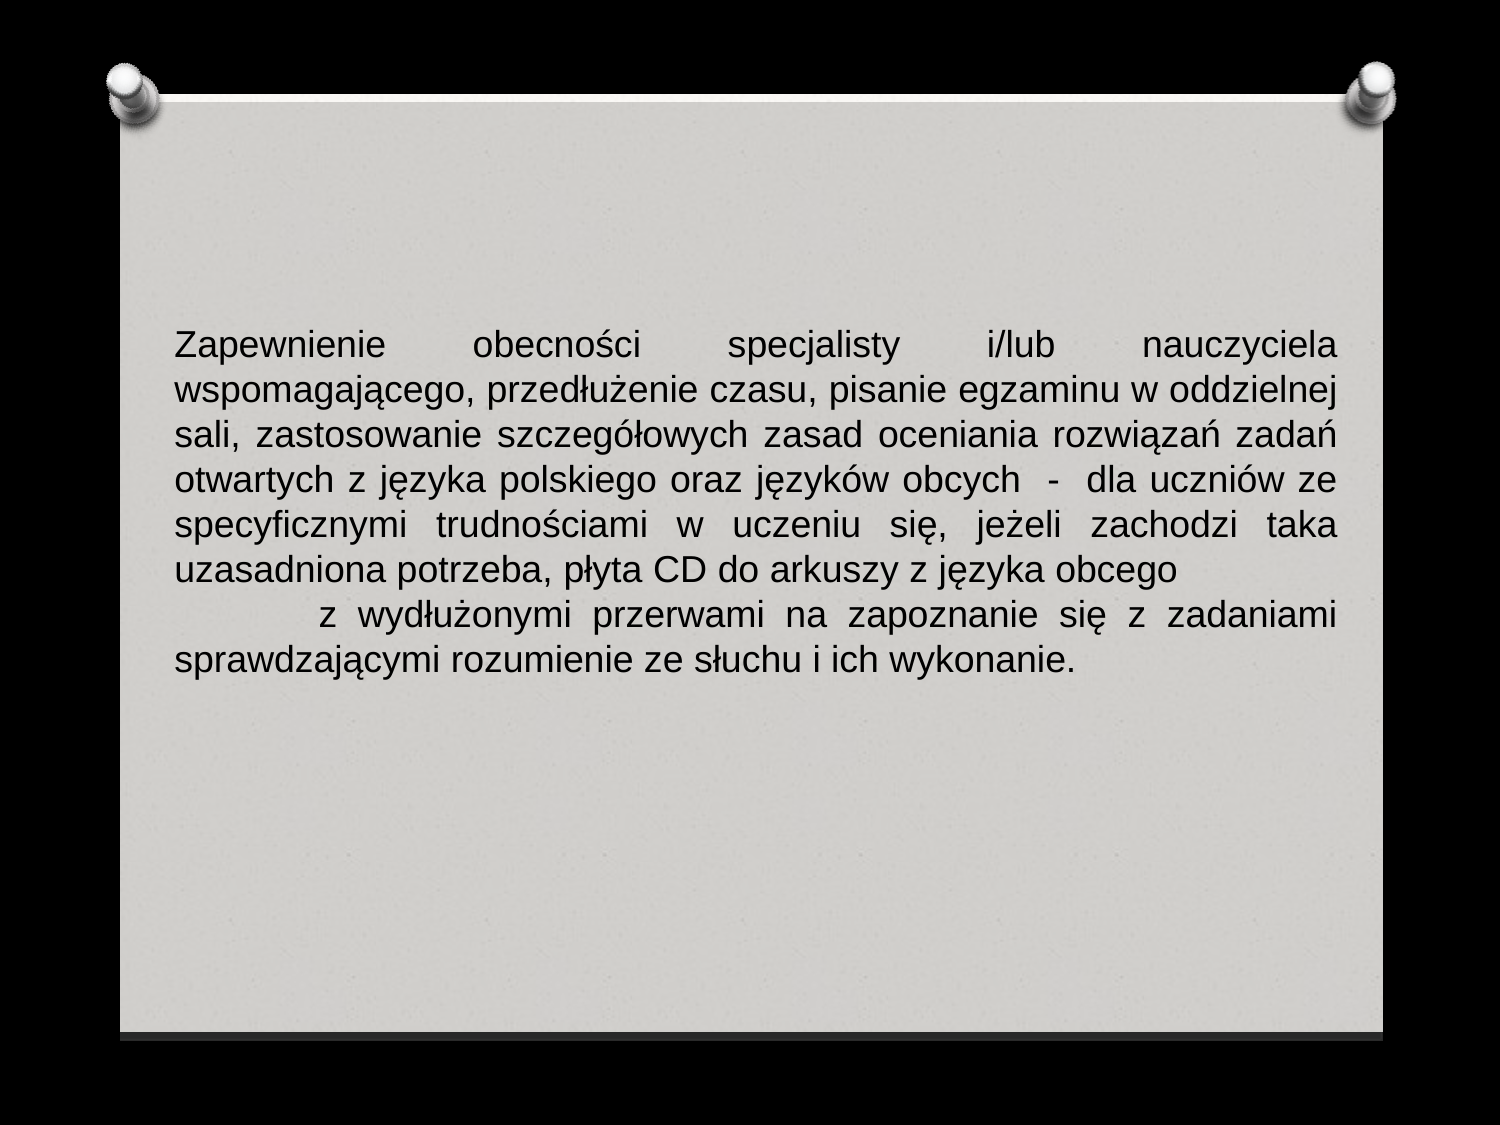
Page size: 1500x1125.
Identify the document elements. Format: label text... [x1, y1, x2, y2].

text_box Zapewnienie obecności specjalisty i/lub nauczyciela wspomagającego, przedłużenie czasu, pisanie egzaminu w oddzielnej sali, zastosowanie szczegółowych zasad oceniania rozwiązań zadań otwartych z języka polskiego oraz języków obcych - dla uczniów ze specyficznymi trudnościami w uczeniu się, jeżeli zachodzi taka uzasadniona potrzeba, płyta CD do arkuszy z języka obcego z wydłużonymi przerwami na zapoznanie się z zadaniami sprawdzającymi rozumienie ze słuchu i ich wykonanie. [159, 313, 1352, 688]
